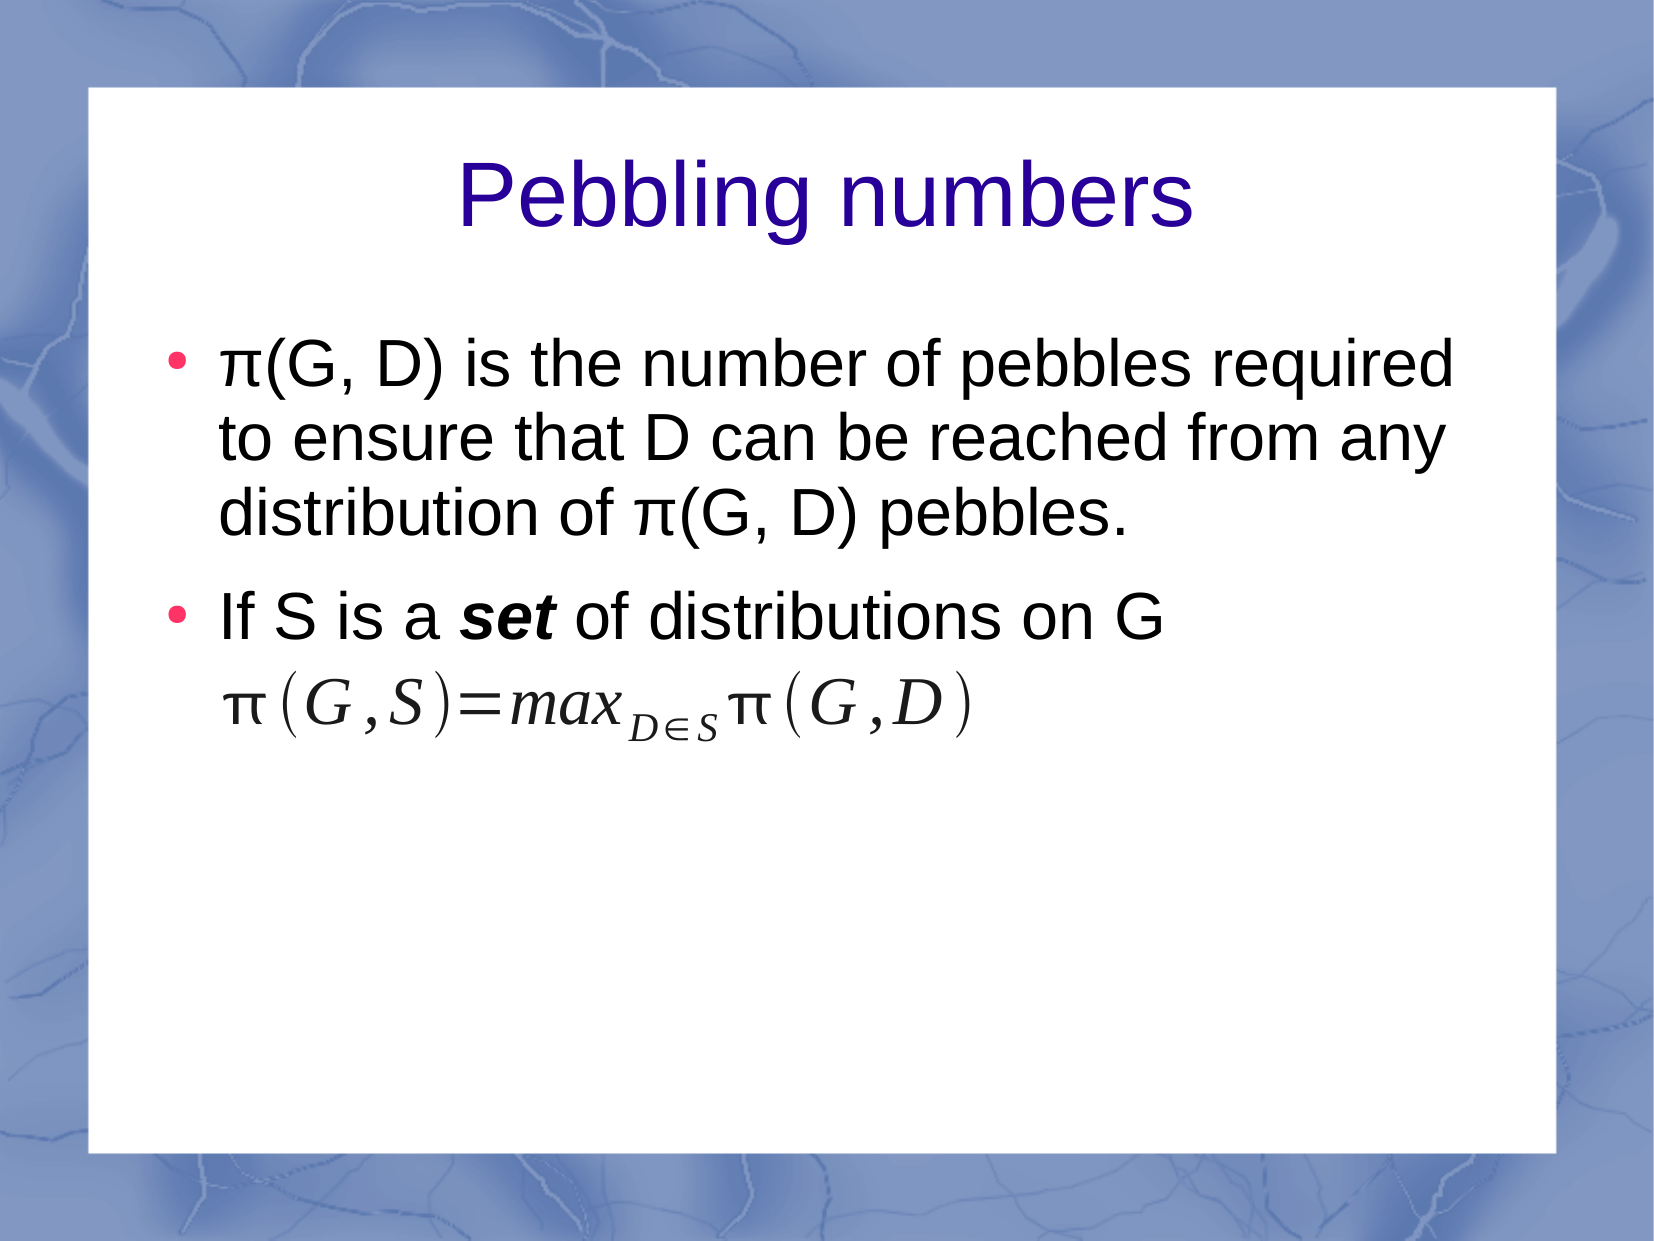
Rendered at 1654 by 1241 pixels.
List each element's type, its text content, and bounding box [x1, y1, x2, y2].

picture [0, 0, 1654, 1241]
list π(G, D) is the number of pebbles required to ensure that D can be reached from any distribution of π(G, D) pebbles. If S is a set of distributions on G [147, 325, 1506, 1130]
title Pebbling numbers [118, 98, 1536, 291]
chart [205, 664, 989, 751]
